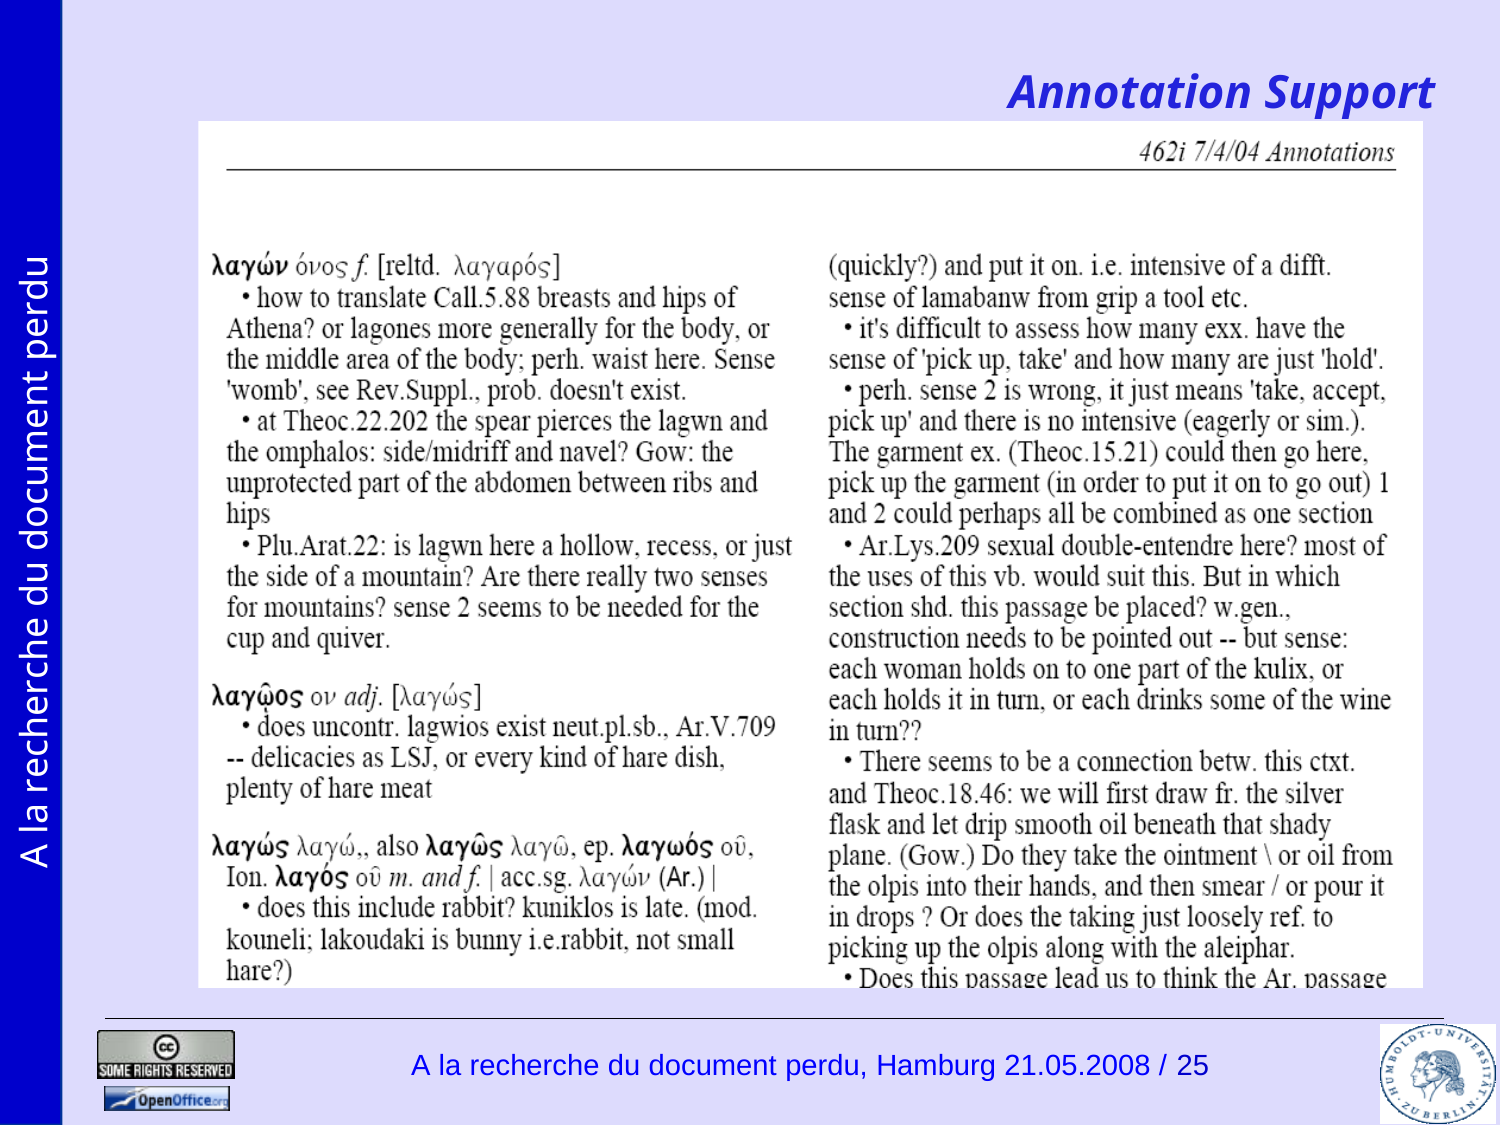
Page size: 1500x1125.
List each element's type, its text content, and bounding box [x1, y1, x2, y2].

picture [104, 1086, 230, 1111]
picture [97, 1030, 235, 1079]
title Annotation Support [412, 0, 1436, 186]
picture [1380, 1024, 1496, 1124]
picture [198, 121, 1423, 988]
